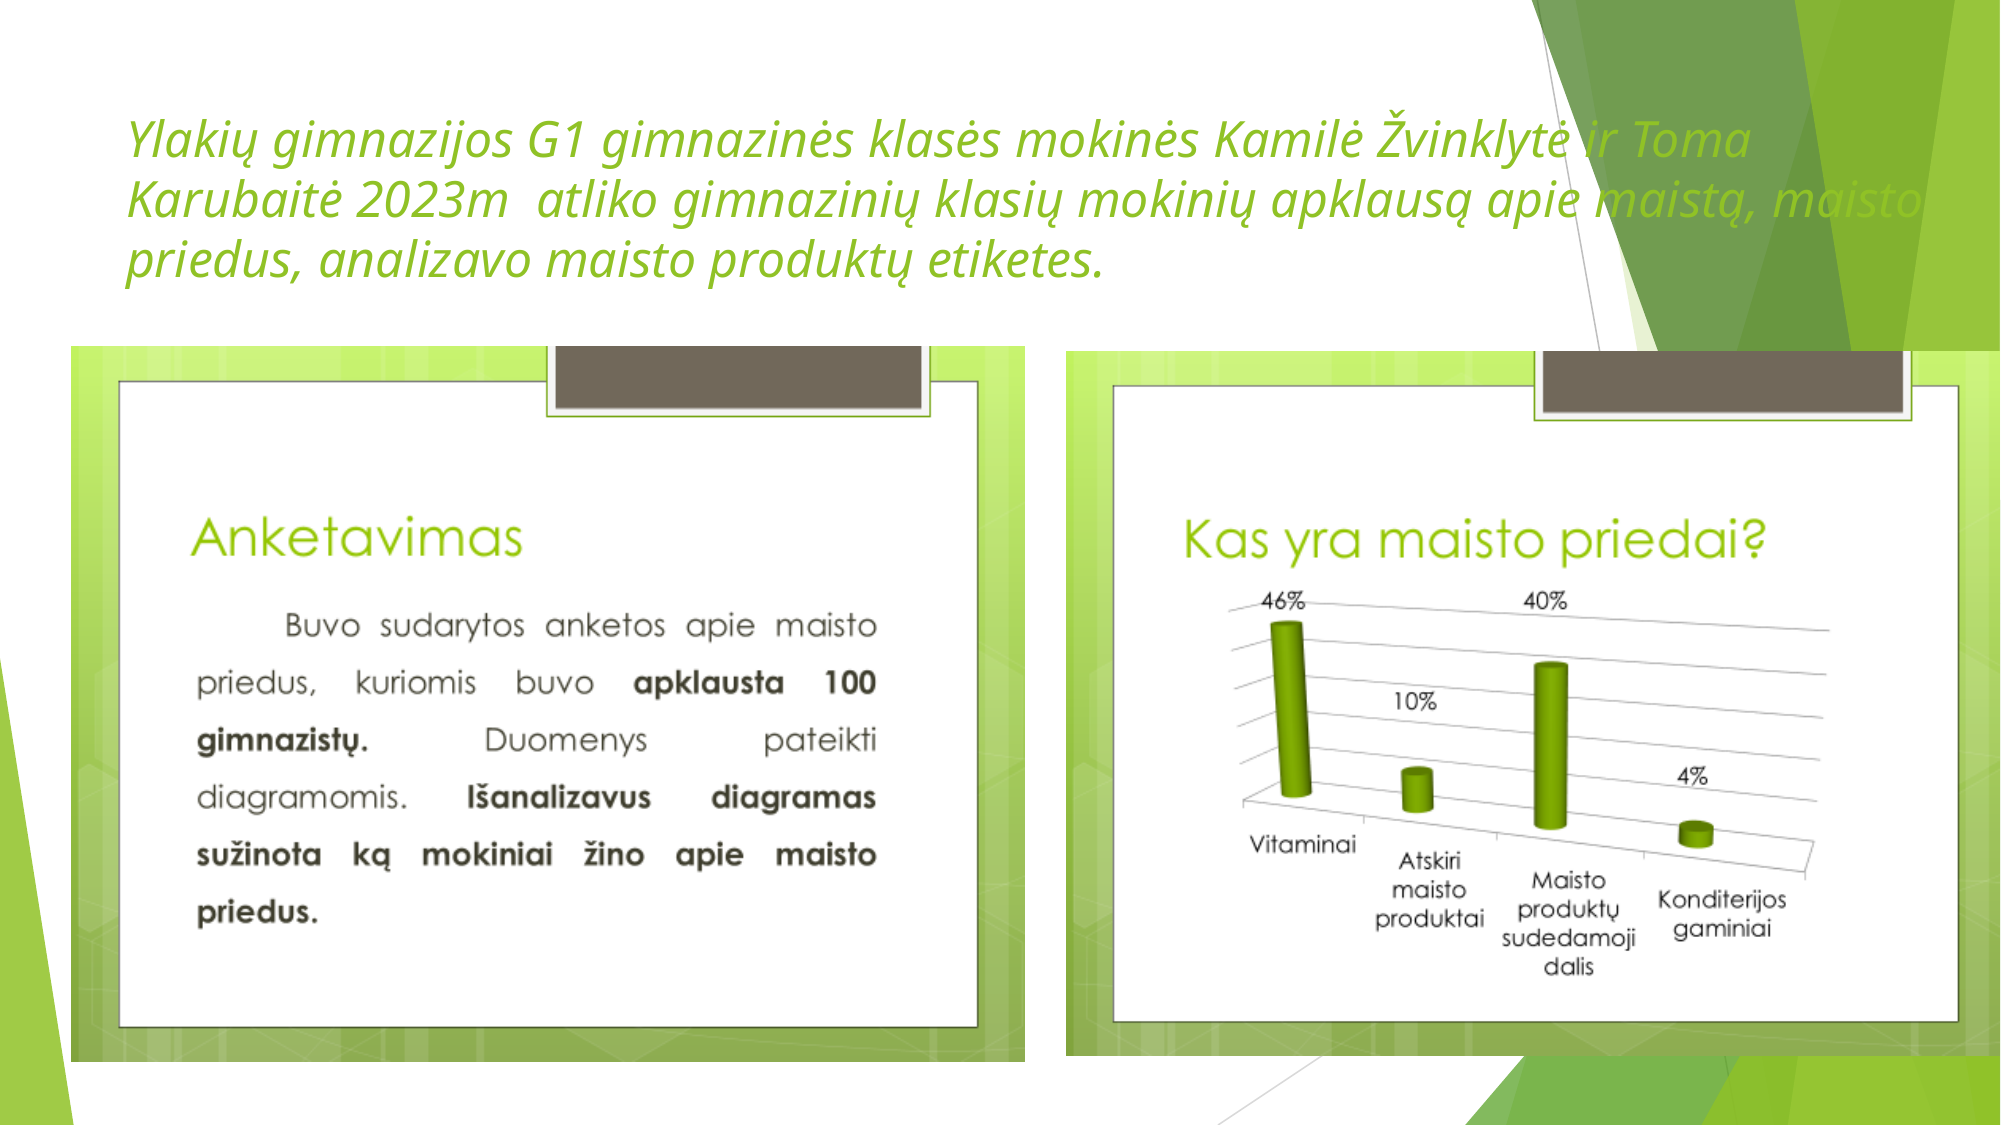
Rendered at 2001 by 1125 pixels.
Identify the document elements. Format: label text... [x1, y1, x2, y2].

picture [1066, 351, 2000, 1056]
picture [71, 346, 1025, 1062]
title Ylakių gimnazijos G1 gimnazinės klasės mokinės Kamilė Žvinklytė ir Toma Karubaitė 2023m atliko gimnazinių klasių mokinių apklausą apie maistą, maisto priedus, analizavo maisto produktų etiketes. [111, 99, 1987, 422]
